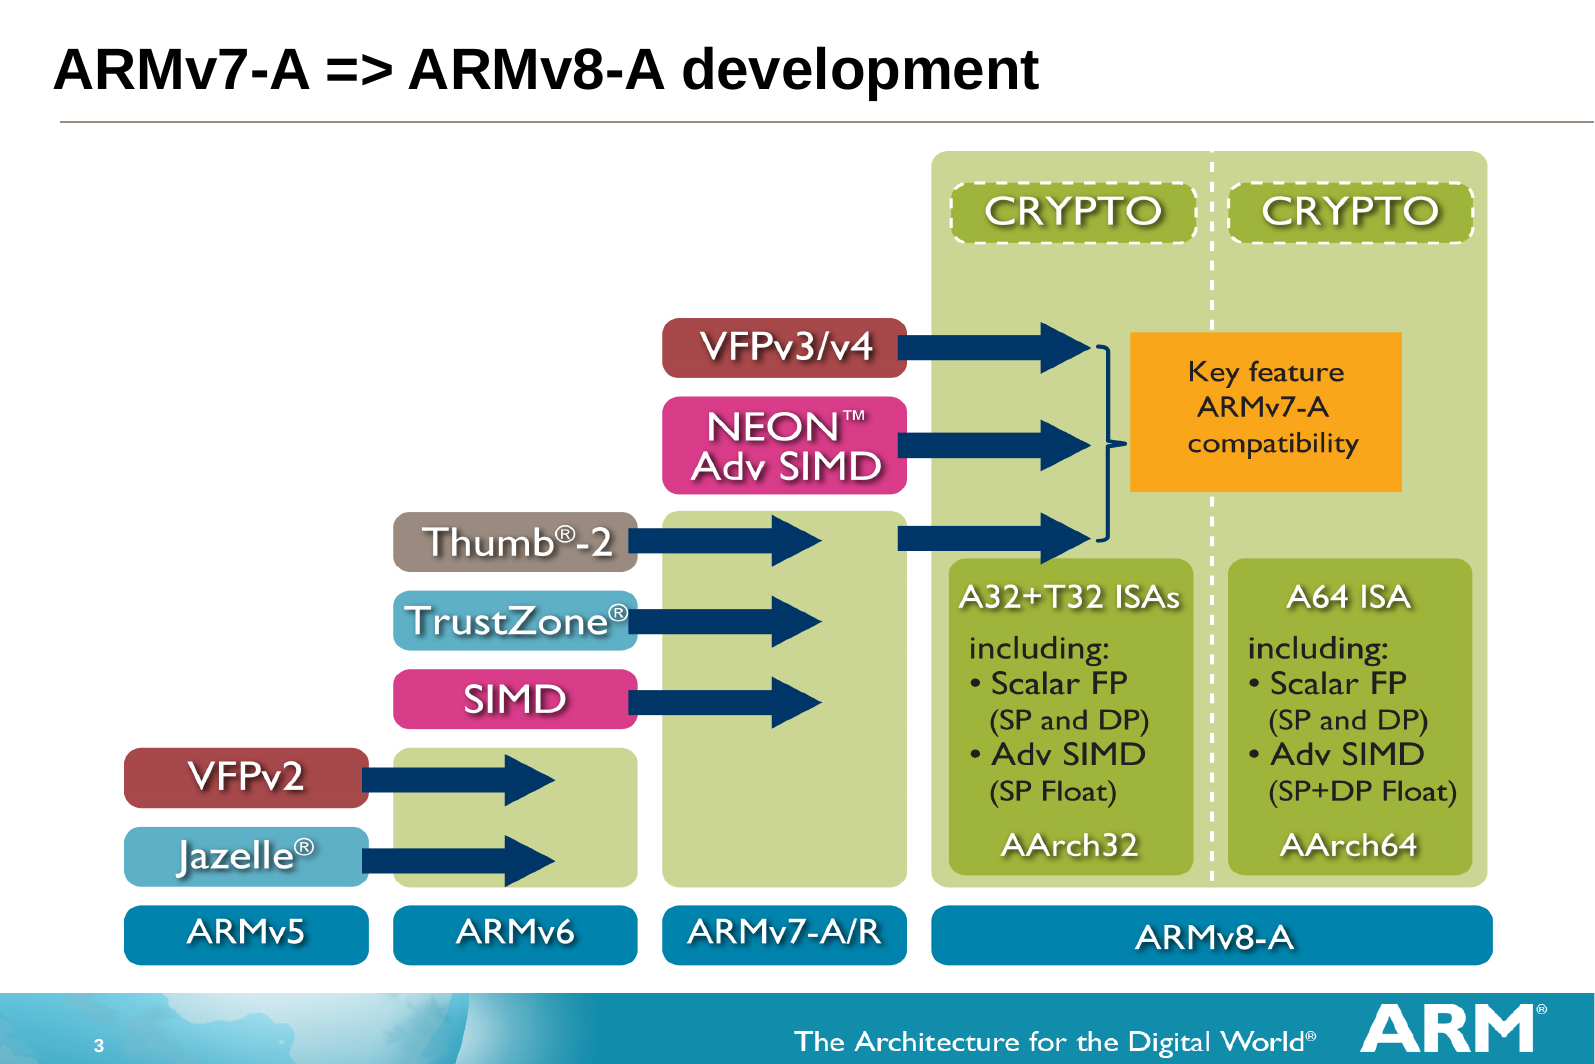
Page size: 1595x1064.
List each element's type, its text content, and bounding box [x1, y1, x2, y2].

title ARMv7-A => ARMv8-A development [37, 1, 1569, 132]
picture [0, 143, 1595, 1064]
